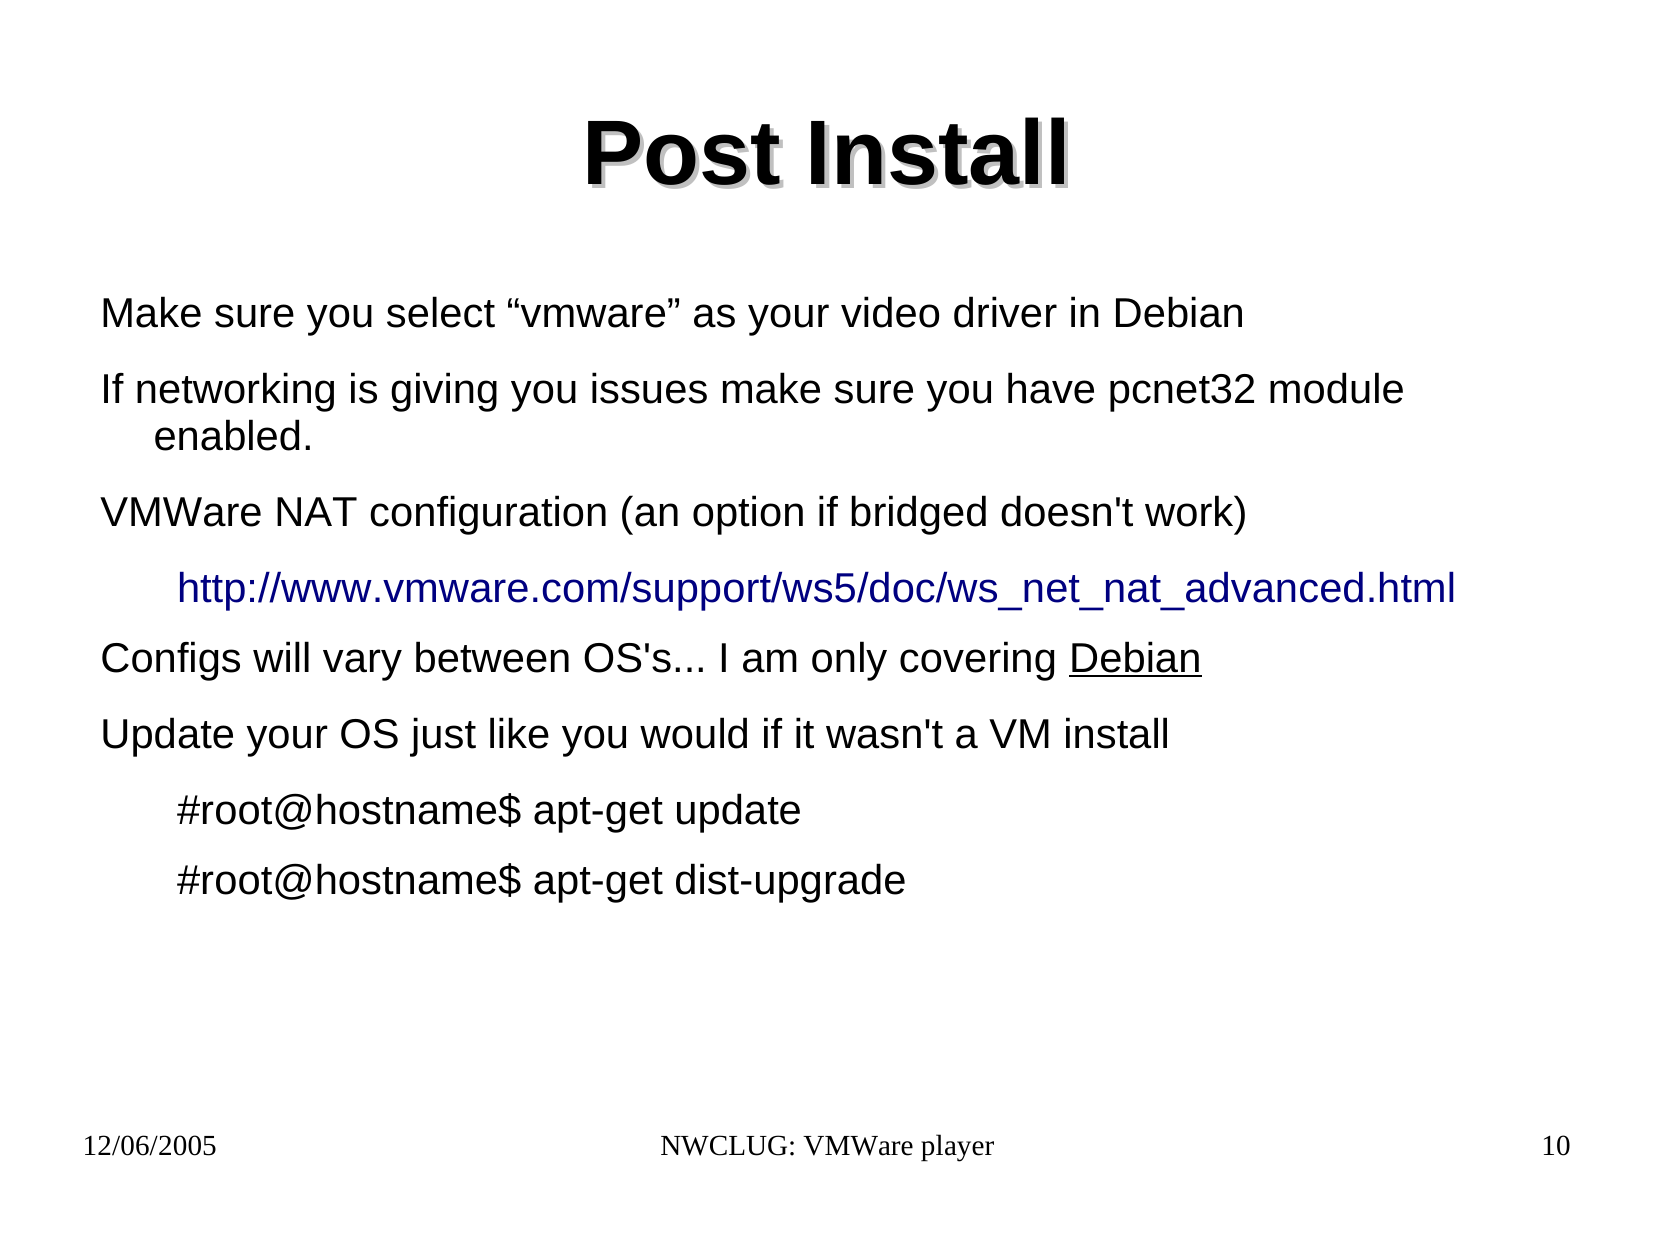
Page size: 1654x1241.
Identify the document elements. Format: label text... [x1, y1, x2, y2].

title Post Install [82, 49, 1571, 257]
list Make sure you select “vmware” as your video driver in Debian If networking is giving you issues make sure you have pcnet32 module enabled. VMWare NAT configuration (an option if bridged doesn't work) http://www.vmware.com/support/ws5/doc/ws_net_nat_advanced.html Configs will vary between OS's... I am only covering Debian Update your OS just like you would if it wasn't a VM install #root@hostname$ apt-get update #root@hostname$ apt-get dist-upgrade [82, 290, 1571, 1174]
